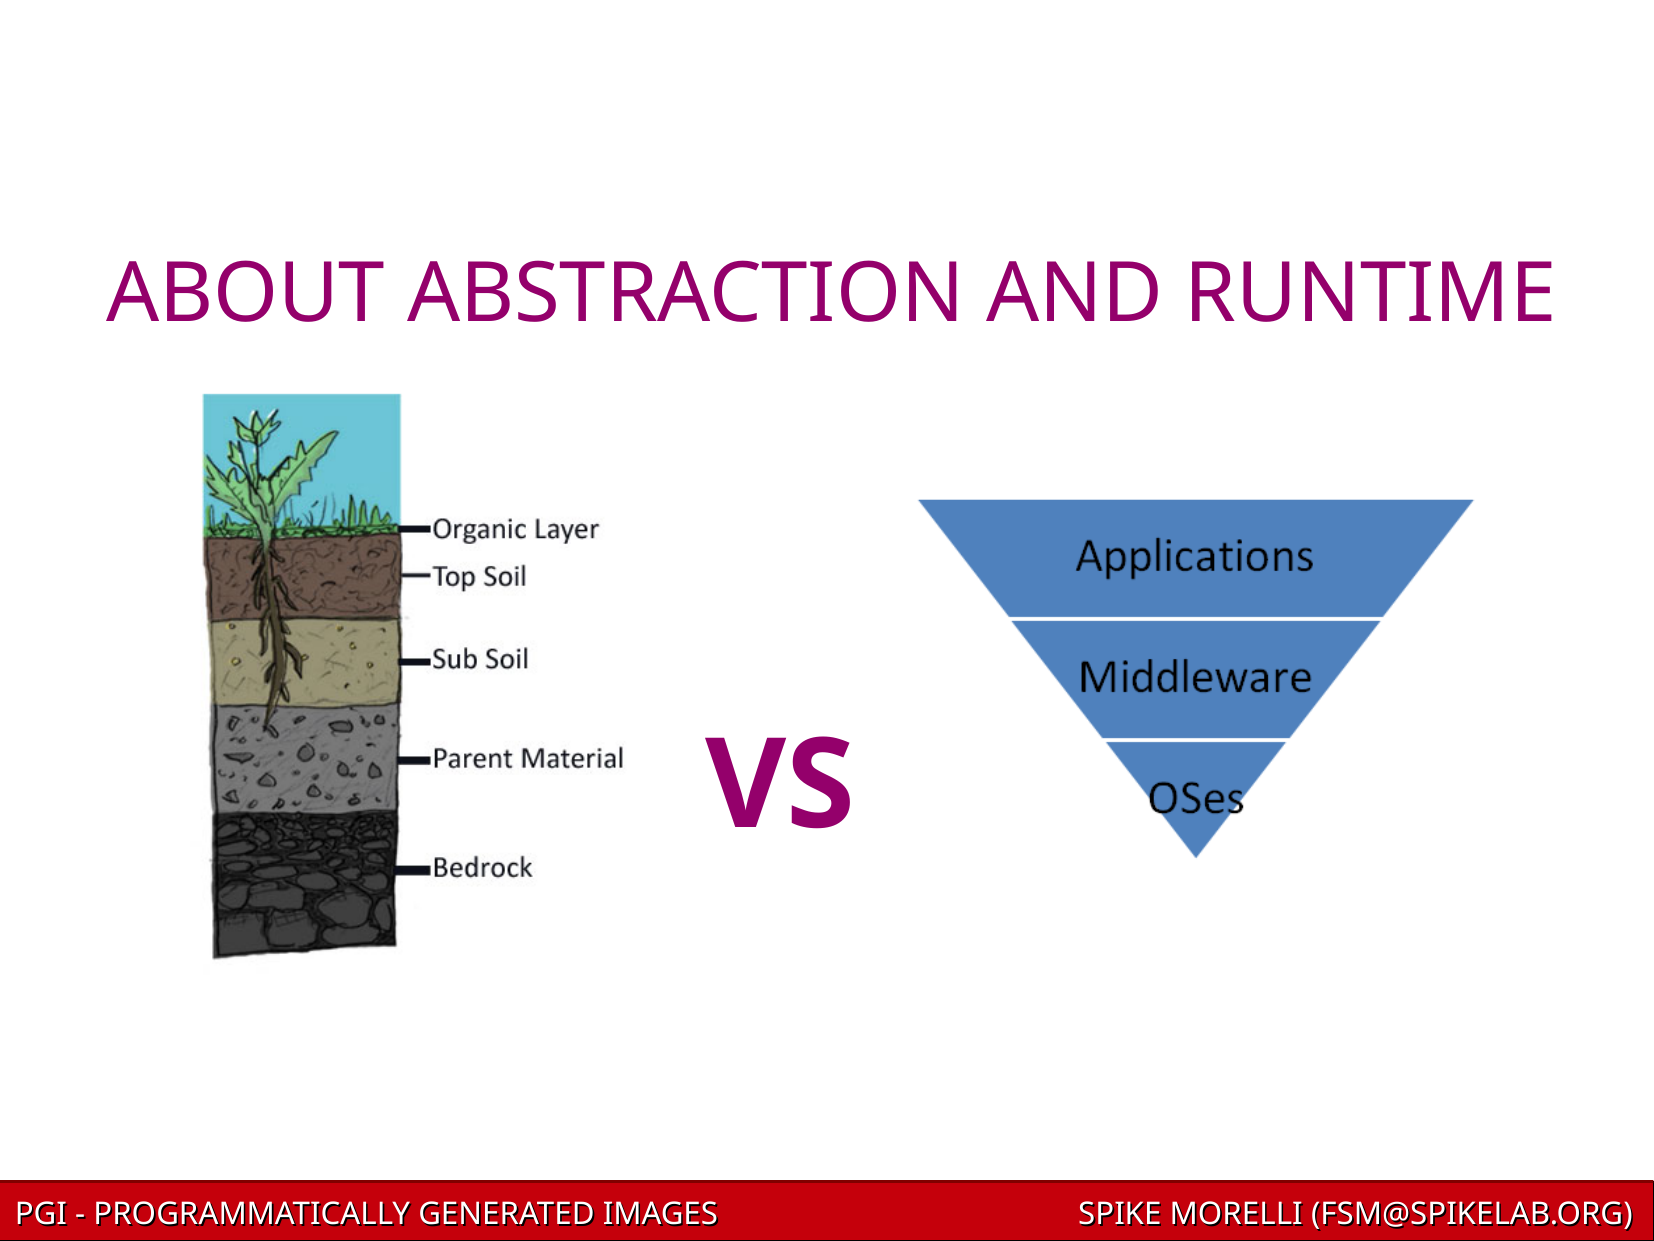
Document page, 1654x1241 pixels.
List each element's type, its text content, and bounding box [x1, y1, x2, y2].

text_box VS [690, 601, 884, 757]
picture [915, 496, 1477, 862]
picture [190, 383, 680, 975]
text_box PGI - PROGRAMMATICALLY GENERATED IMAGES [0, 1184, 722, 1235]
text_box [0, 1183, 1654, 1241]
text_box ABOUT ABSTRACTION AND RUNTIME [91, 168, 1557, 277]
text_box SPIKE MORELLI (FSM@SPIKELAB.ORG) [1063, 1184, 1643, 1235]
